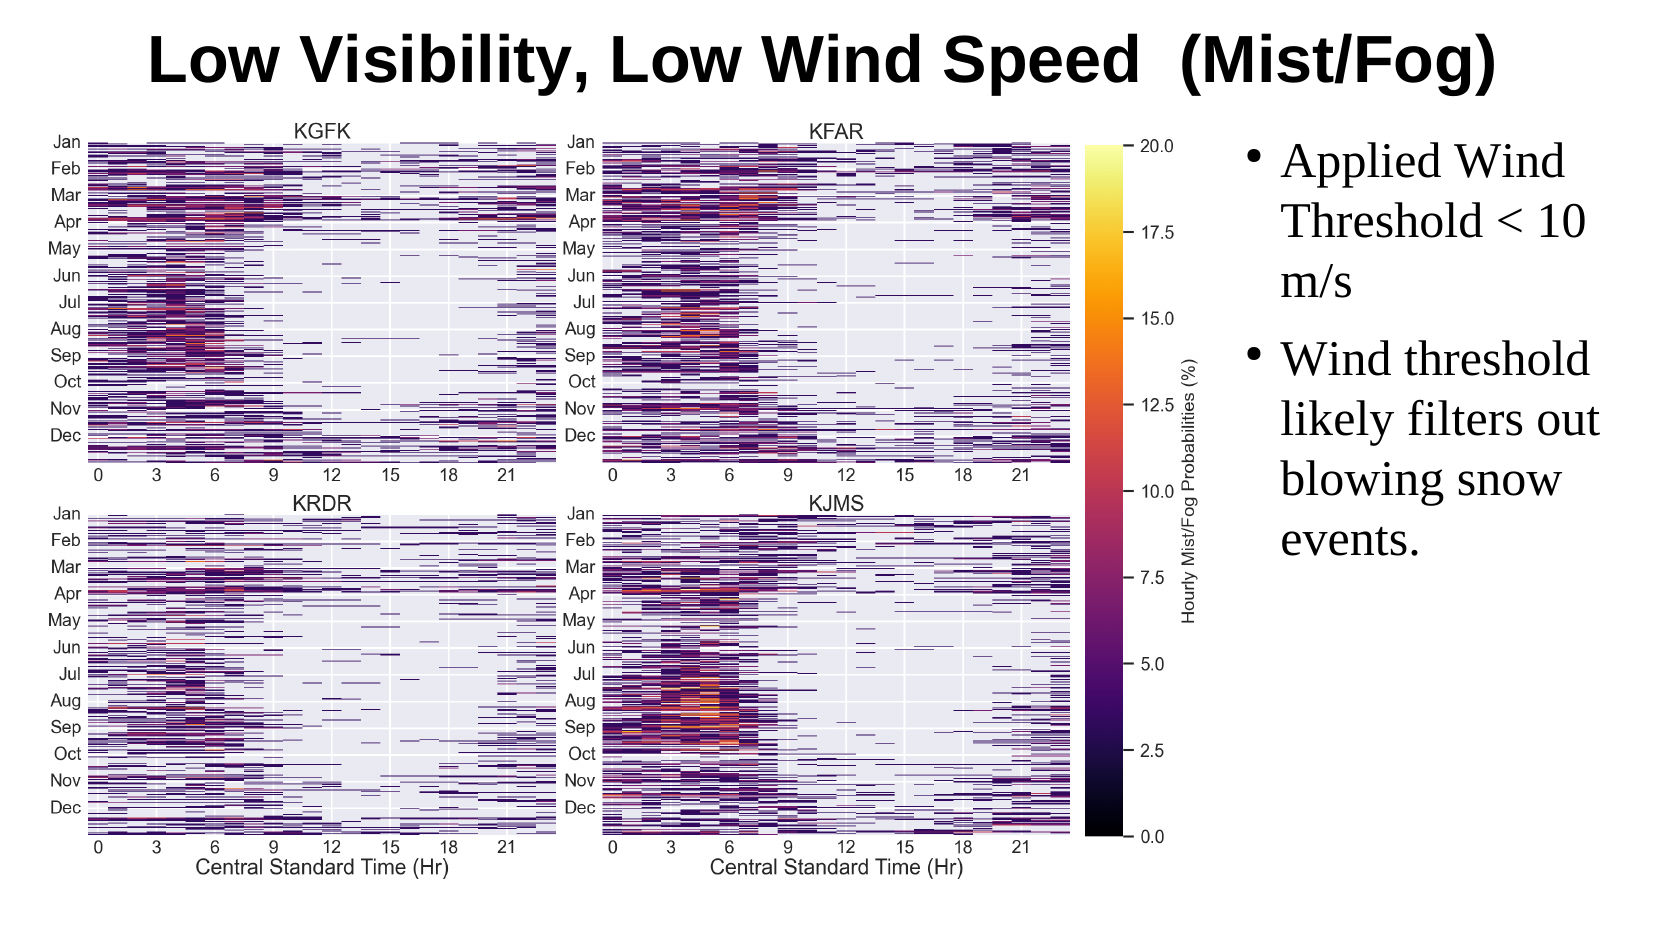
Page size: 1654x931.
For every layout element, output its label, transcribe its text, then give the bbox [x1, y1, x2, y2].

picture [35, 110, 1210, 893]
text_box Applied Wind Threshold < 10 m/s Wind threshold likely filters out blowing snow events. [1210, 120, 1643, 574]
title Low Visibility, Low Wind Speed (Mist/Fog) [0, 5, 1651, 107]
